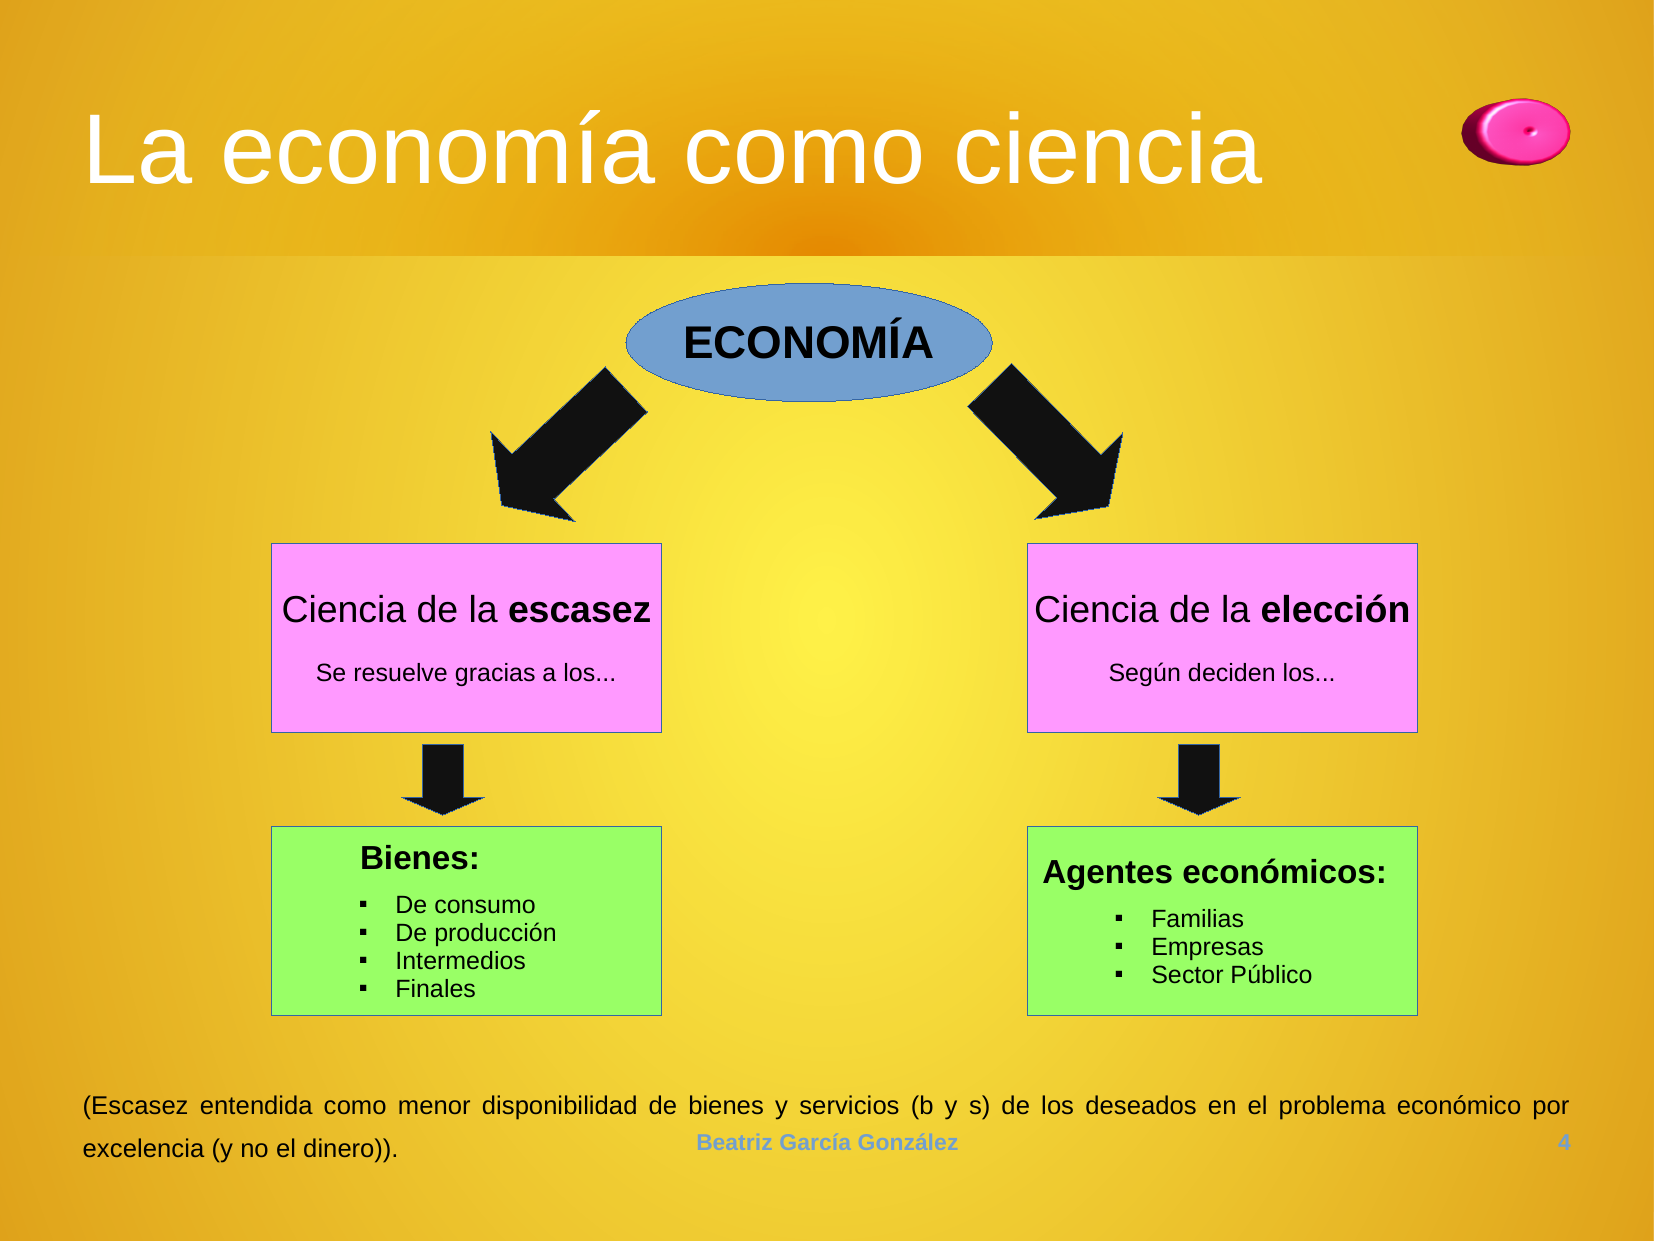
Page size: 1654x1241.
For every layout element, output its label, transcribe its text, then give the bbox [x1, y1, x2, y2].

text_box Agentes económicos: Familias Empresas Sector Público [1027, 826, 1418, 1016]
title La economía como ciencia [82, 47, 1571, 252]
text_box [490, 366, 648, 522]
list (Escasez entendida como menor disponibilidad de bienes y servicios (b y s) de los deseados en el problema económico por excelencia (y no el dinero)). [82, 299, 1571, 1170]
text_box Ciencia de la elección Según deciden los... [1027, 543, 1418, 733]
text_box [401, 744, 485, 816]
text_box Ciencia de la escasez Se resuelve gracias a los... [271, 543, 662, 733]
text_box [967, 363, 1123, 520]
text_box Bienes: De consumo De producción Intermedios Finales [271, 826, 662, 1016]
text_box [1157, 744, 1241, 816]
text_box ECONOMÍA [625, 283, 993, 402]
